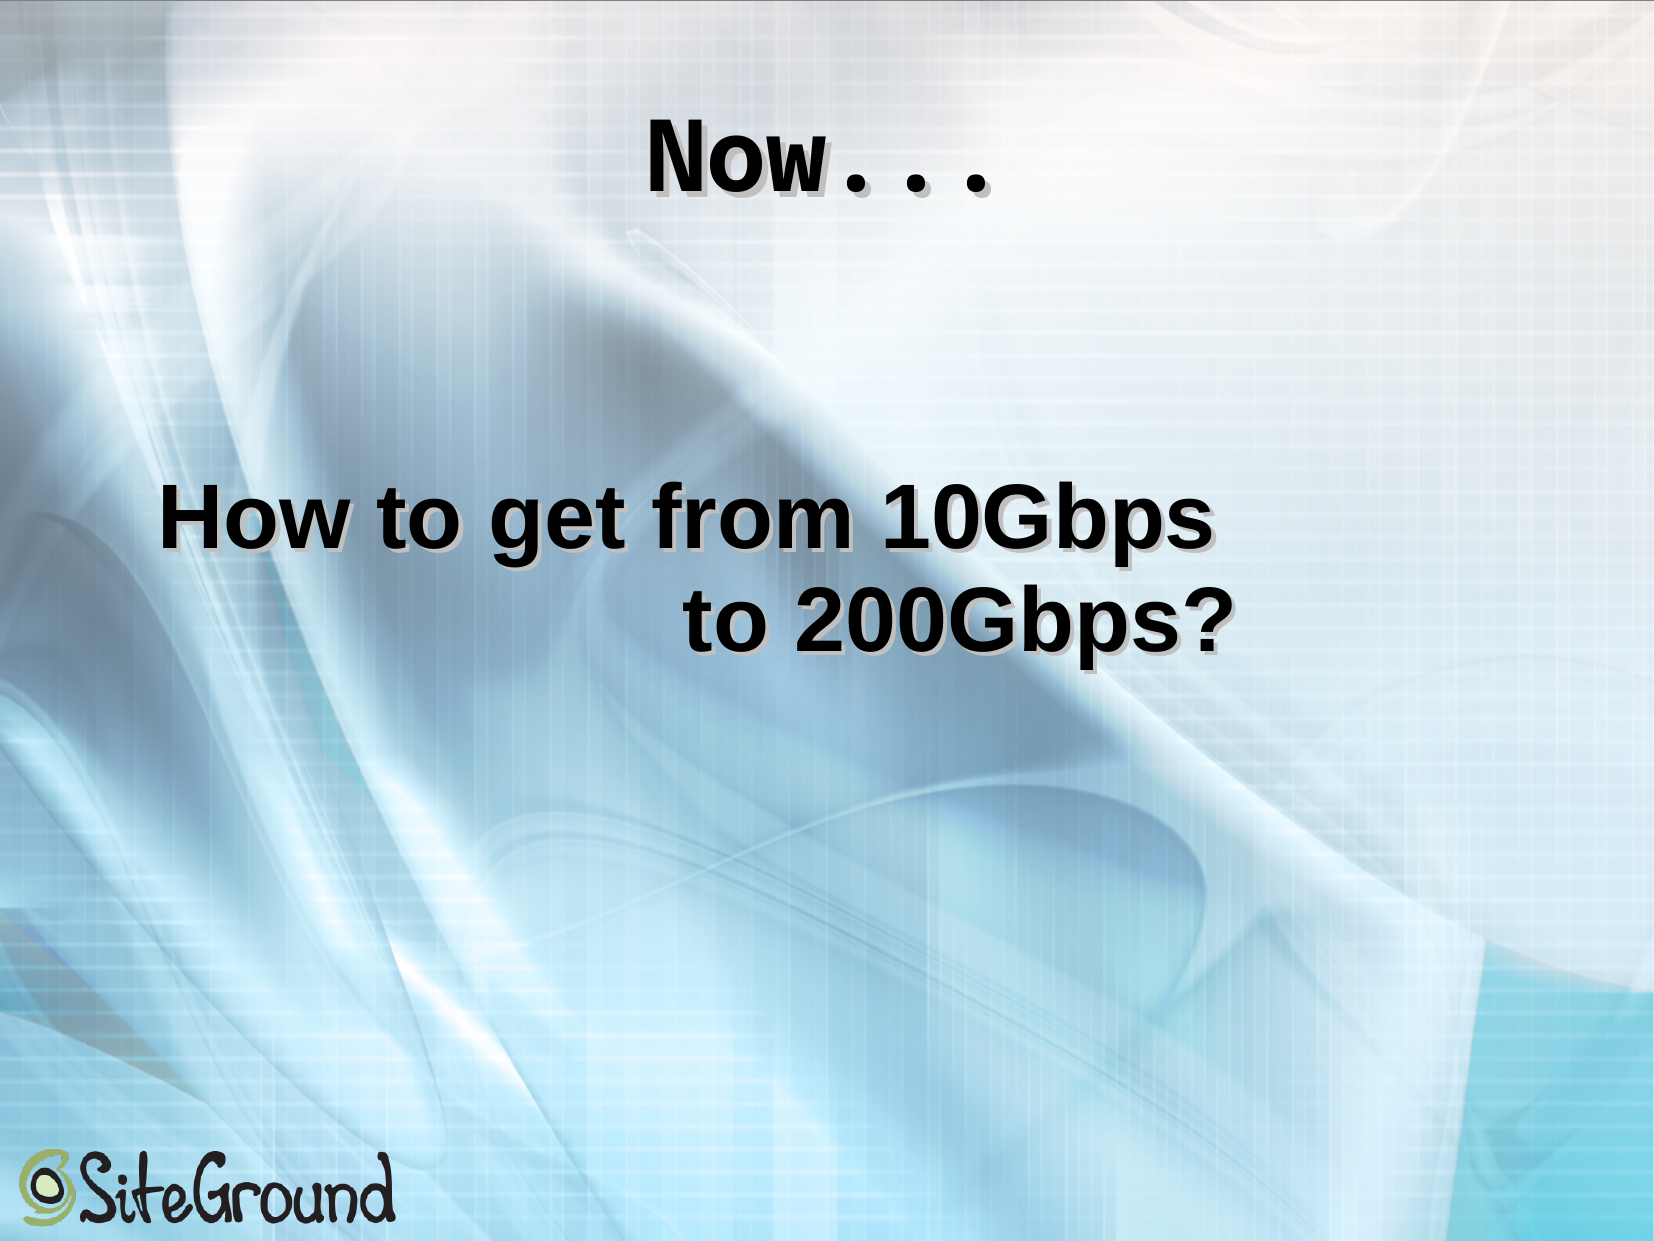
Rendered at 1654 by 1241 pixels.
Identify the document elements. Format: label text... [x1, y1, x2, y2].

picture [15, 1145, 396, 1233]
title Now... [82, 49, 1571, 195]
subtitle How to get from 10Gbps to 200Gbps? [82, 195, 1571, 1091]
